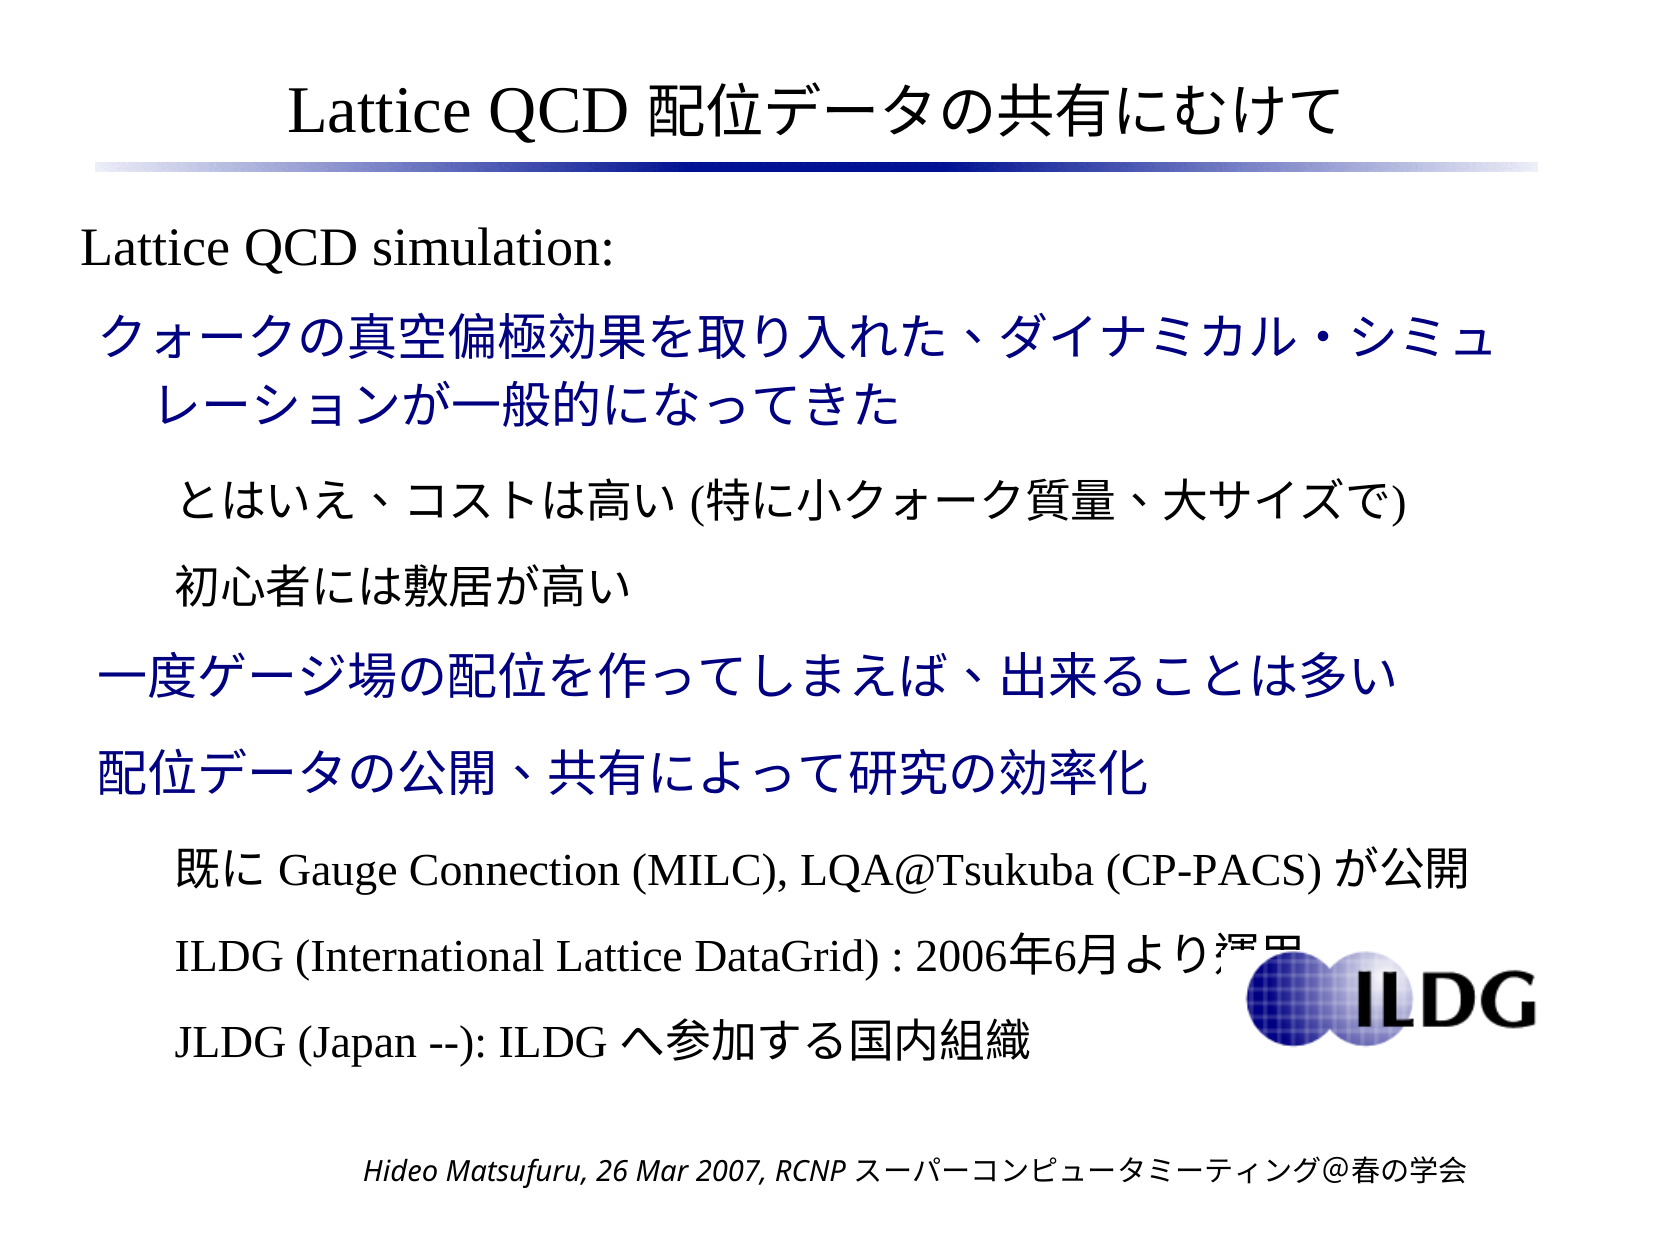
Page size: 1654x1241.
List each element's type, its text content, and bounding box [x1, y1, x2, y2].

title Lattice QCD 配位データの共有にむけて [186, 56, 1447, 164]
picture [95, 162, 1538, 172]
picture [1221, 950, 1555, 1049]
list クォークの真空偏極効果を取り入れた、ダイナミカル・シミュレーションが一般的になってきた とはいえ、コストは高い (特に小クォーク質量、大サイズで) 初心者には敷居が高い 一度ゲージ場の配位を作ってしまえば、出来ることは多い 配位データの公開、共有によって研究の効率化 既に Gauge Connection (MILC), LQA@Tsukuba (CP-PACS) が公開 ILDG (International Lattice DataGrid) : 2006年6月より運用 JLDG (Japan --): ILDG へ参加する国内組織 [80, 302, 1571, 1103]
text_box Lattice QCD simulation: [80, 217, 617, 284]
